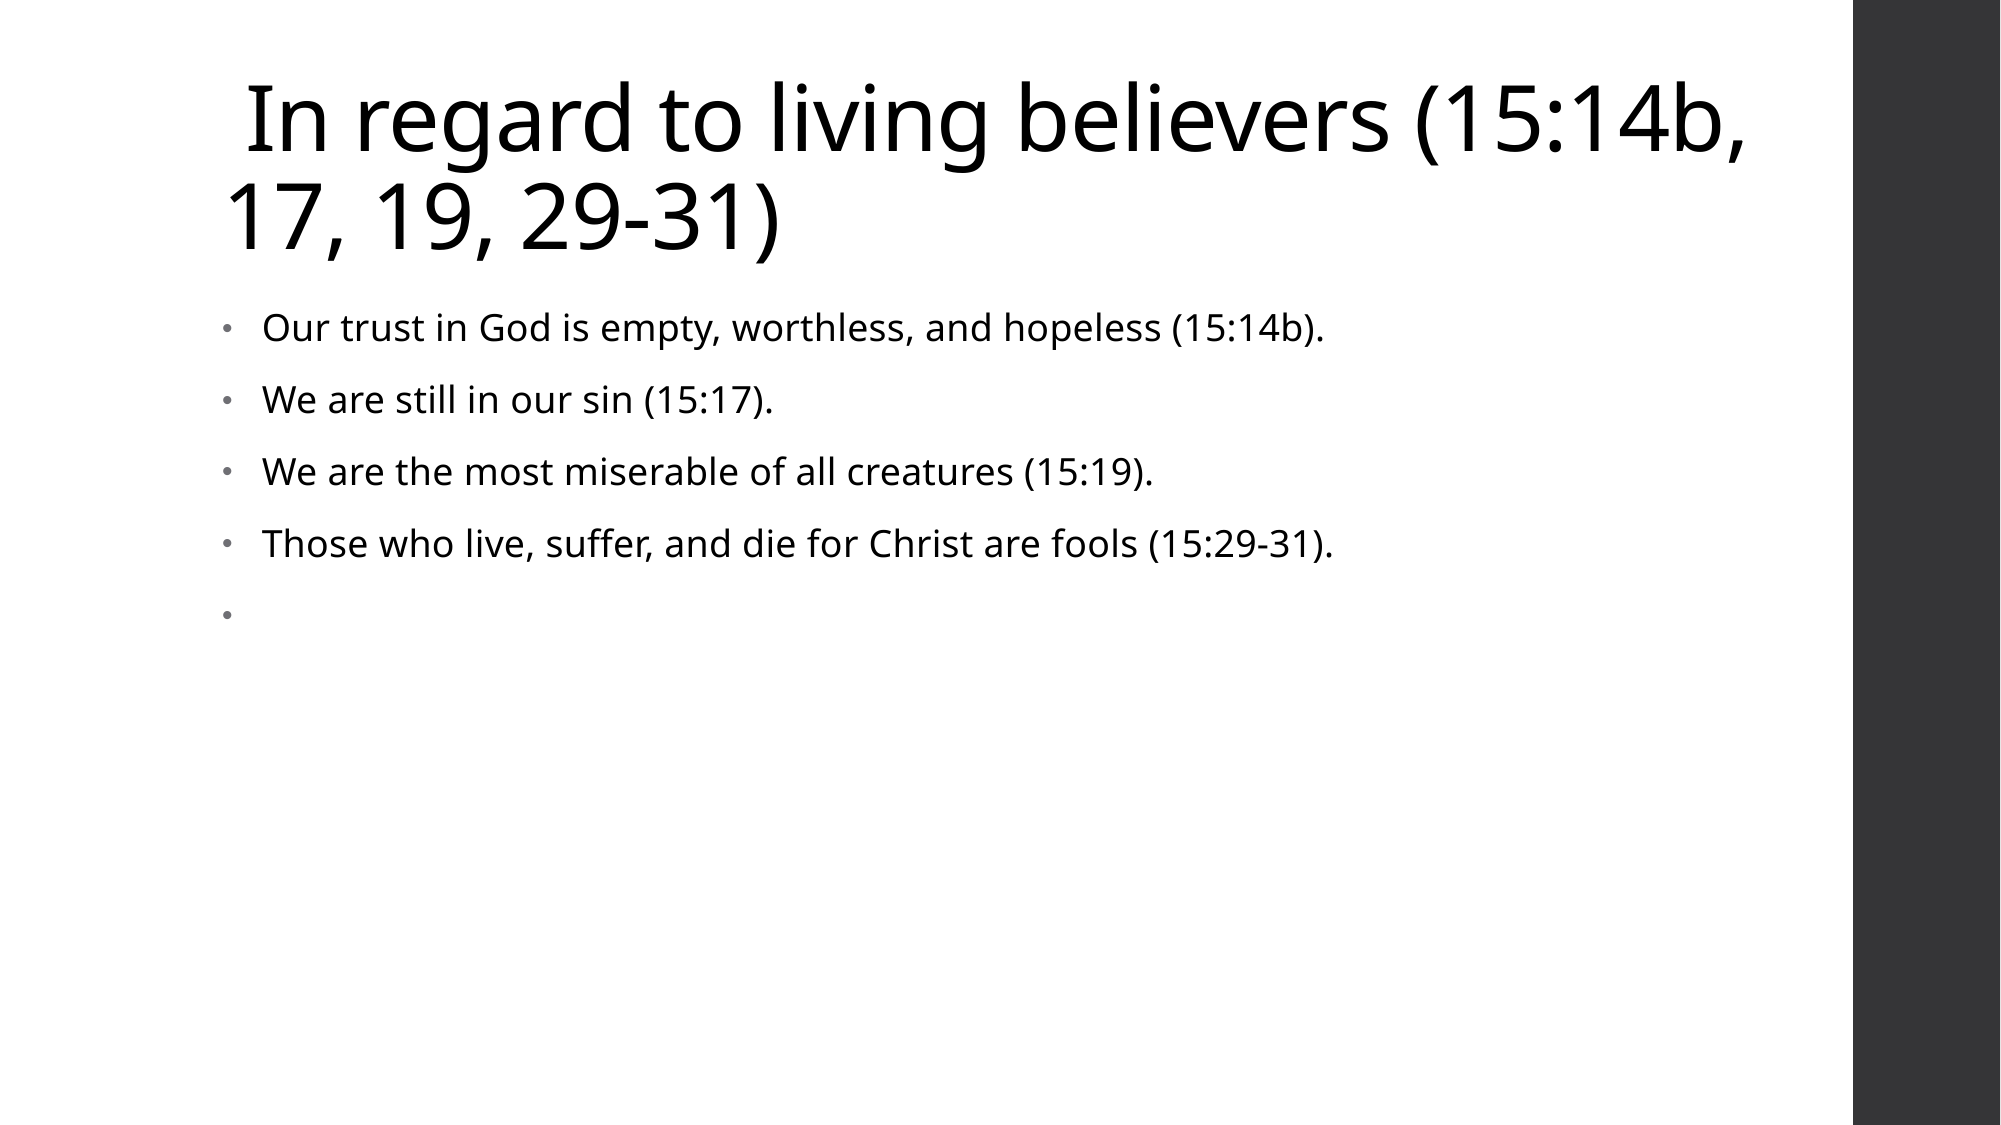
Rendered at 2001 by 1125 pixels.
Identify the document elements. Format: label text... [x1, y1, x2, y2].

title In regard to living believers (15:14b, 17, 19, 29-31) [206, 60, 1797, 278]
list Our trust in God is empty, worthless, and hopeless (15:14b). We are still in our sin (15:17). We are the most miserable of all creatures (15:19). Those who live, suffer, and die for Christ are fools (15:29-31). [206, 299, 1617, 1014]
